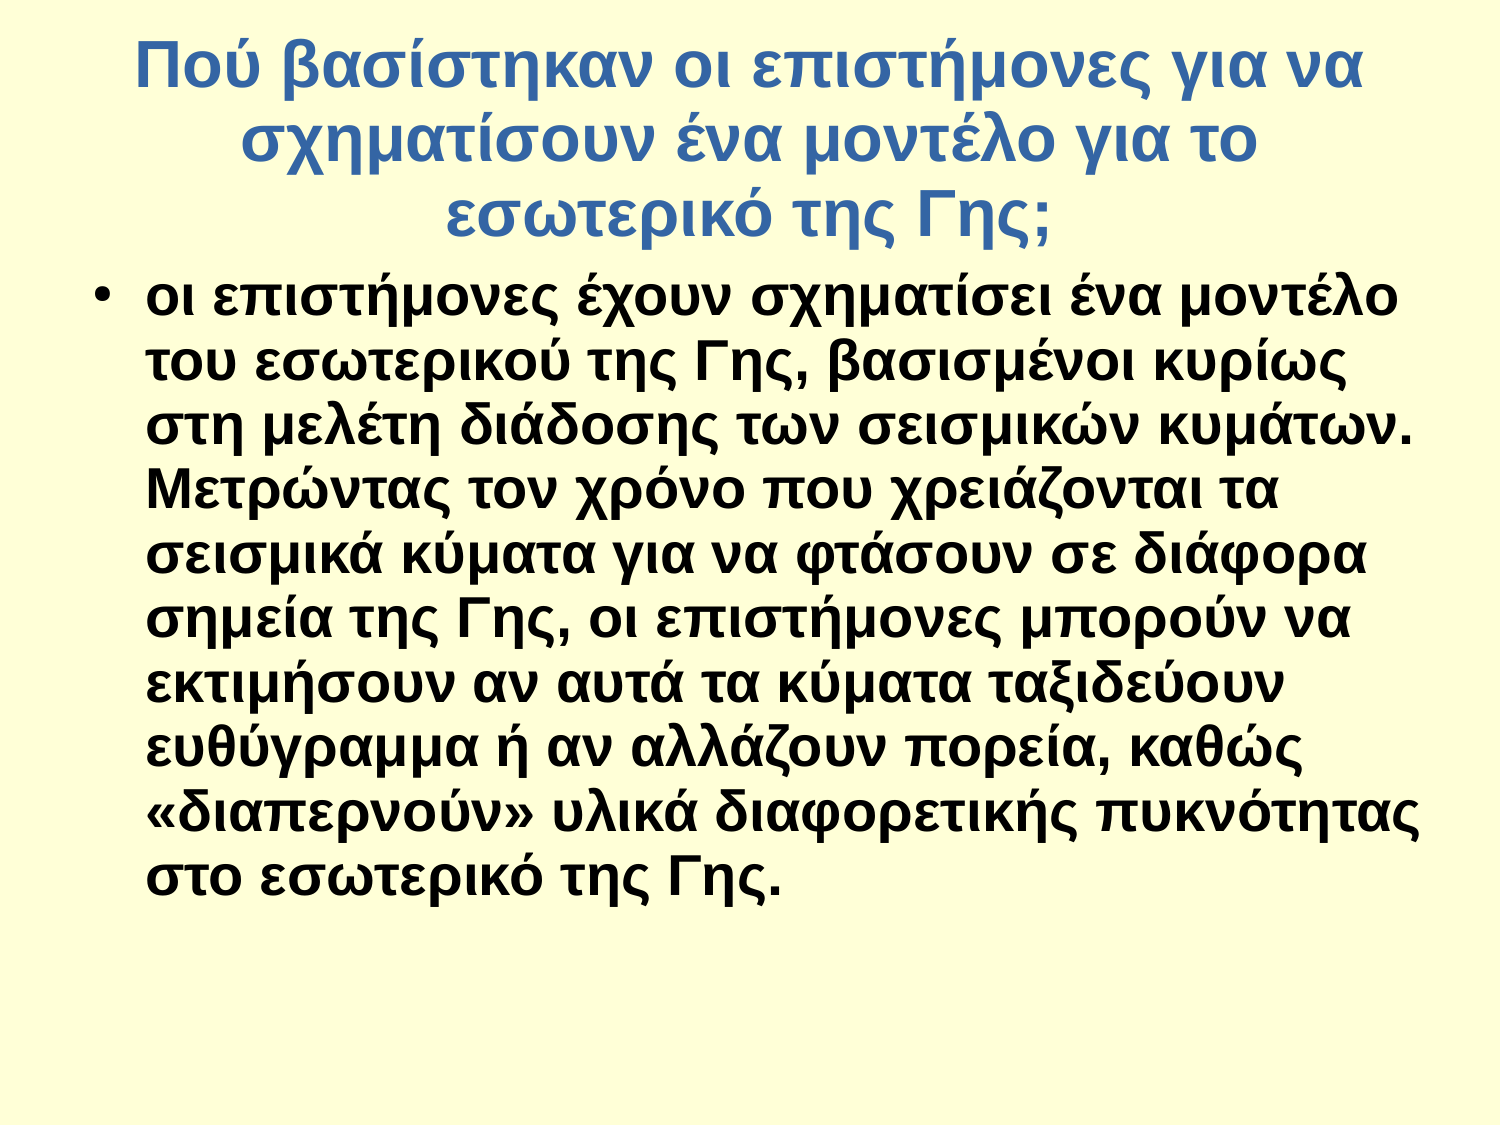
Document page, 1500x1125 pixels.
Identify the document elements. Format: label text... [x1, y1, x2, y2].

title Πού βασίστηκαν οι επιστήμονες για να σχηματίσουν ένα μοντέλο για το εσωτερικό της Γης; [75, 26, 1425, 251]
list οι επιστήμονες έχουν σχηματίσει ένα μοντέλο του εσωτερικού της Γης, βασισμένοι κυρίως στη μελέτη διάδοσης των σεισμικών κυμάτων. Μετρώντας τον χρόνο που χρειάζονται τα σεισμικά κύματα για να φτάσουν σε διάφορα σημεία της Γης, οι επιστήμονες μπορούν να εκτιμήσουν αν αυτά τα κύματα ταξιδεύουν ευθύγραμμα ή αν αλλάζουν πορεία, καθώς «διαπερνούν» υλικά διαφορετικής πυκνότητας στο εσωτερικό της Γης. [75, 263, 1425, 916]
